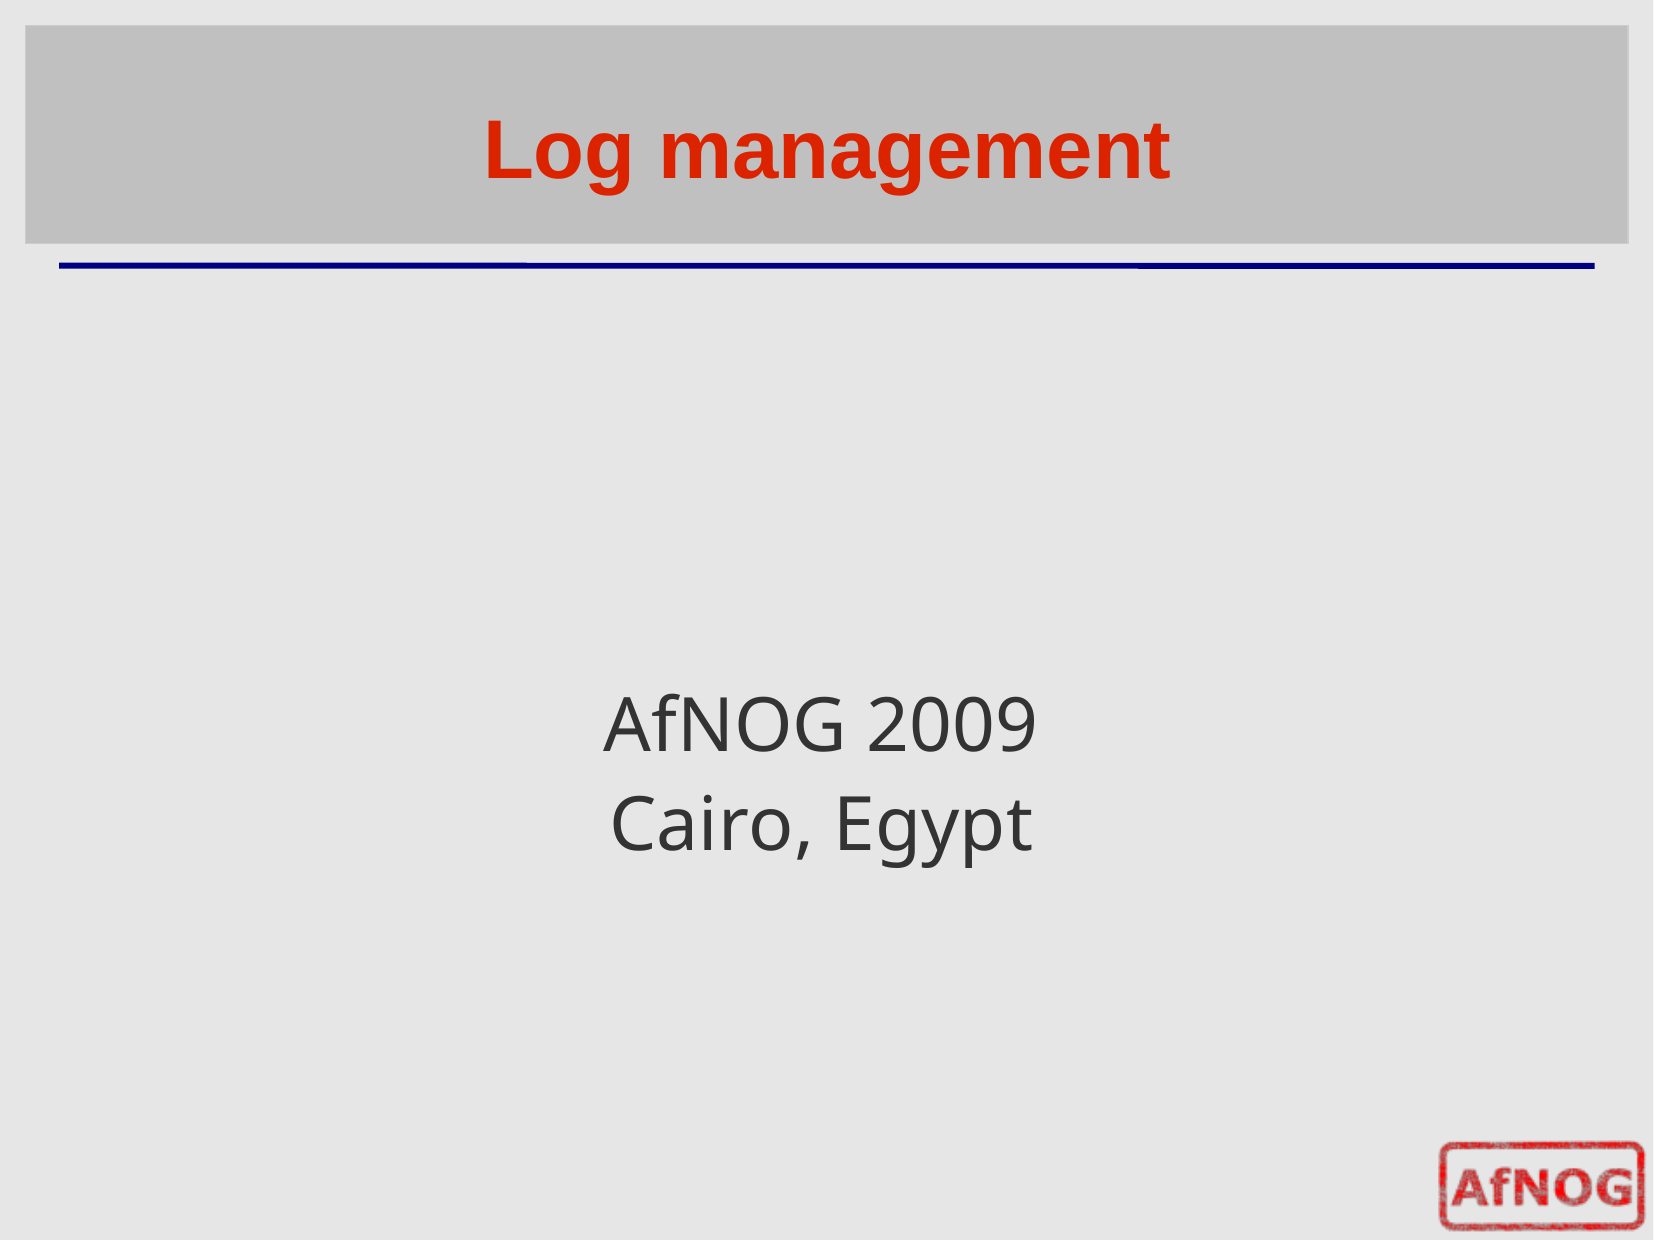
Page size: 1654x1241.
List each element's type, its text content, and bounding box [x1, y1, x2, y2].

title Log management [121, 34, 1534, 265]
text_box [25, 25, 1629, 244]
list AfNOG 2009 Cairo, Egypt [84, 264, 1524, 1148]
picture [1437, 1139, 1648, 1235]
